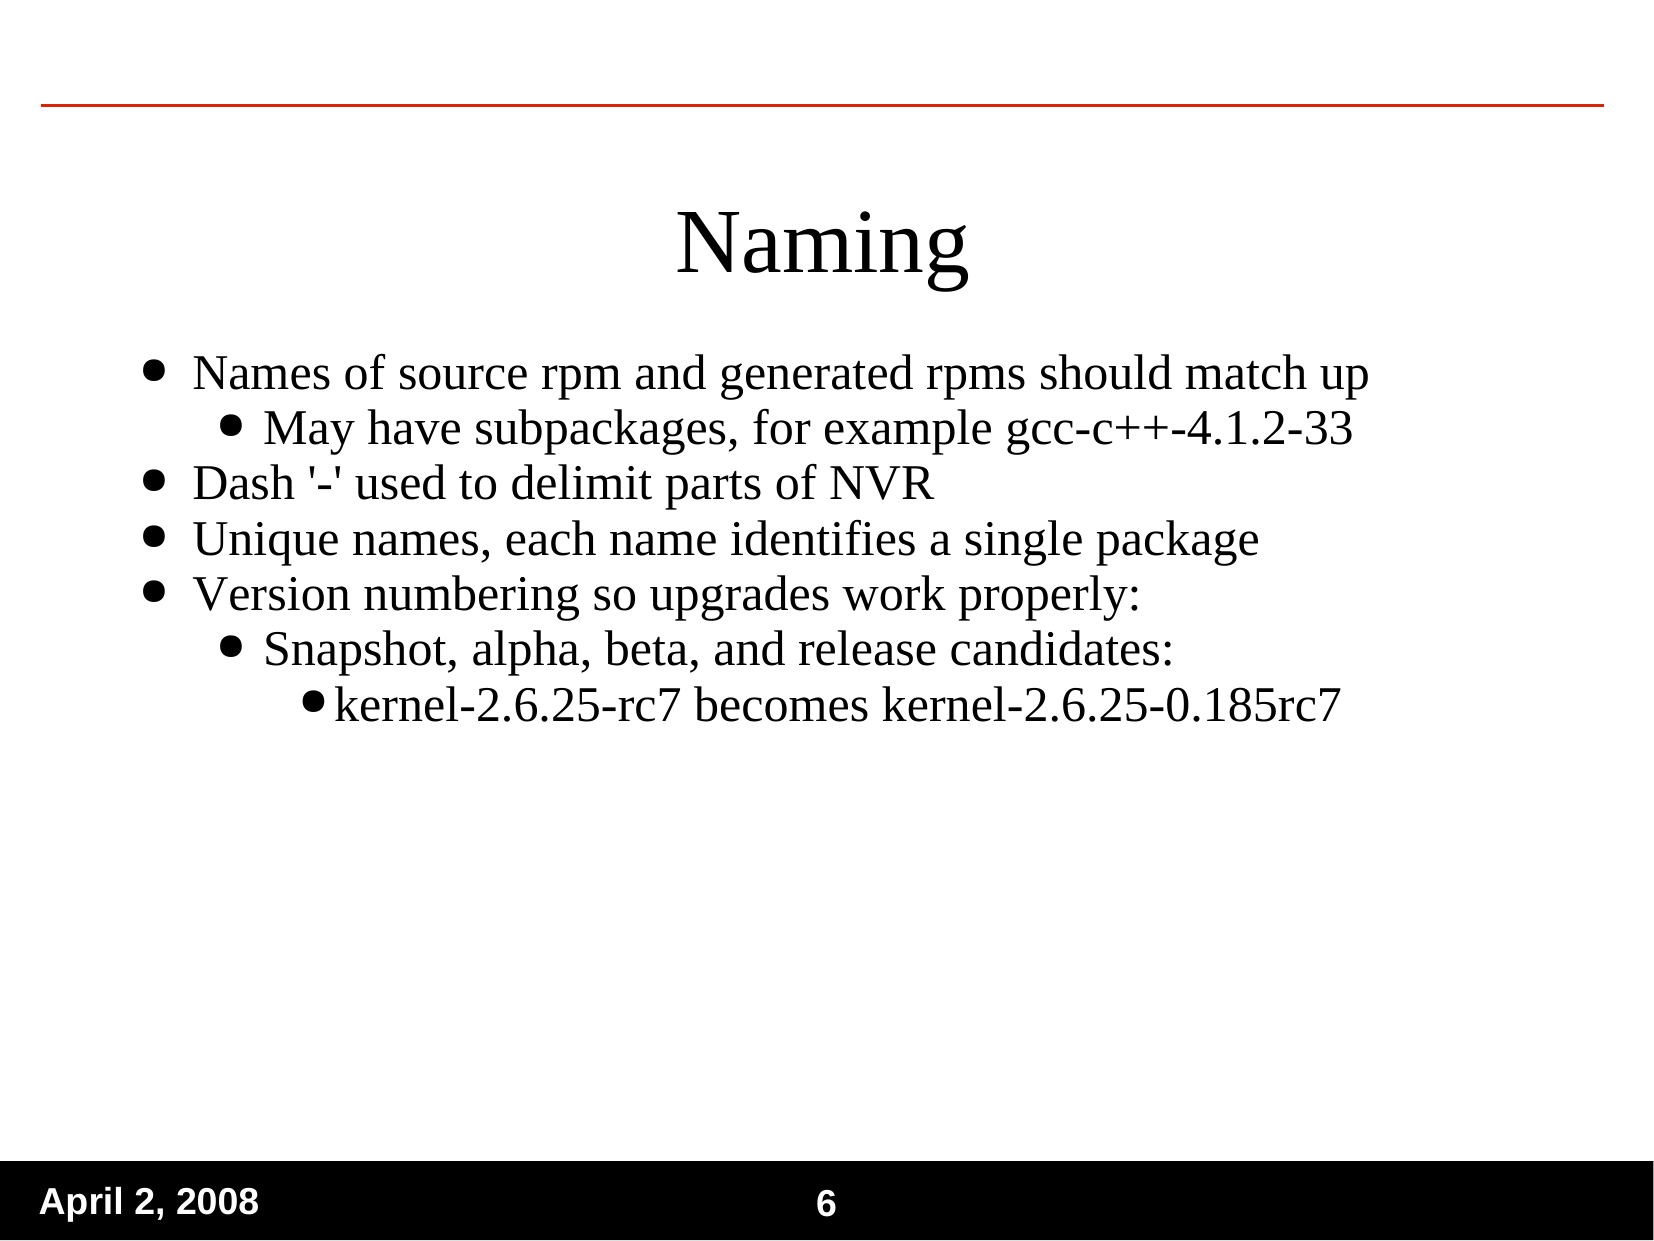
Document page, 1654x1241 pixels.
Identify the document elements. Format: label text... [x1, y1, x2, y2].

list Names of source rpm and generated rpms should match up May have subpackages, for example gcc-c++-4.1.2-33 Dash '-' used to delimit parts of NVR Unique names, each name identifies a single package Version numbering so upgrades work properly: Snapshot, alpha, beta, and release candidates: kernel-2.6.25-rc7 becomes kernel-2.6.25-0.185rc7 [121, 344, 1534, 1127]
title Naming [117, 137, 1530, 346]
